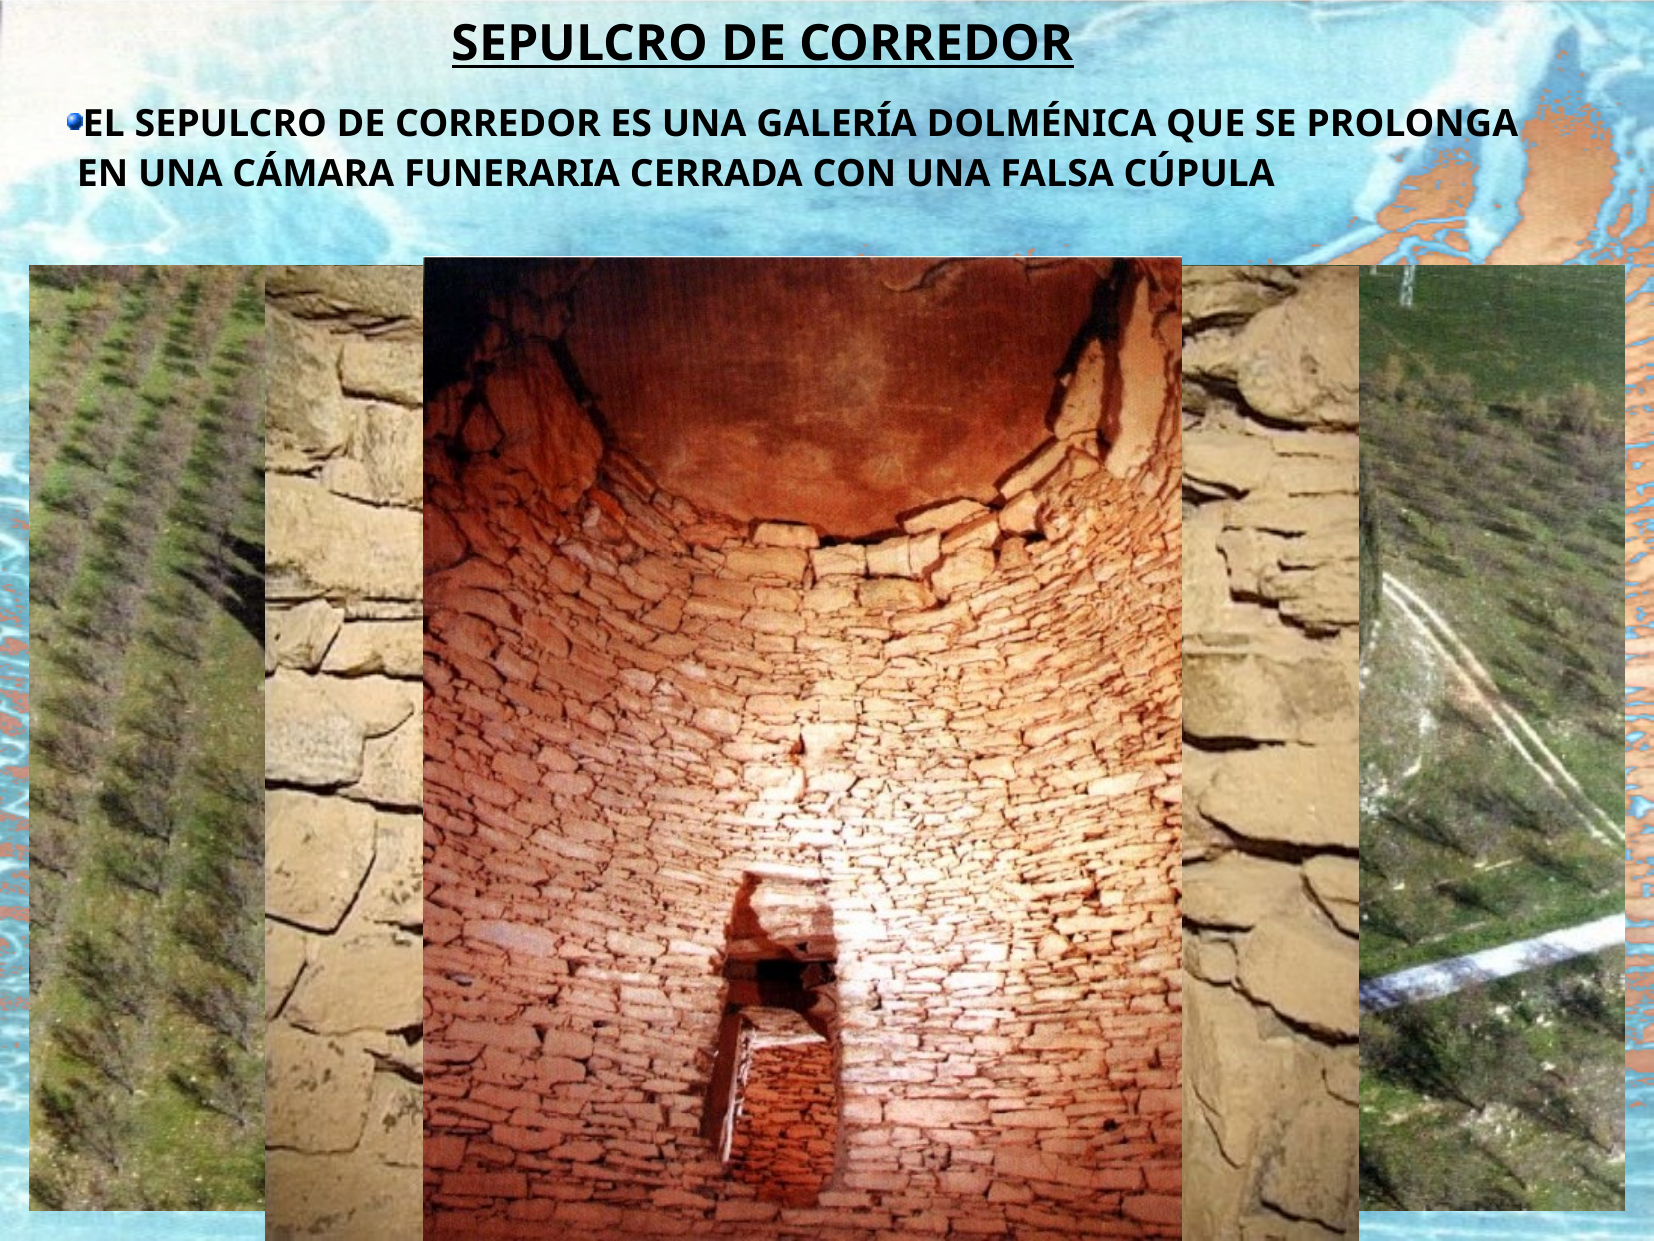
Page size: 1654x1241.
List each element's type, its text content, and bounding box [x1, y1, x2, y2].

picture [0, 0, 1654, 1241]
text_box EL SEPULCRO DE CORREDOR ES UNA GALERÍA DOLMÉNICA QUE SE PROLONGA EN UNA CÁMARA FUNERARIA CERRADA CON UNA FALSA CÚPULA [52, 88, 1642, 193]
text_box SEPULCRO DE CORREDOR [437, 0, 1139, 75]
